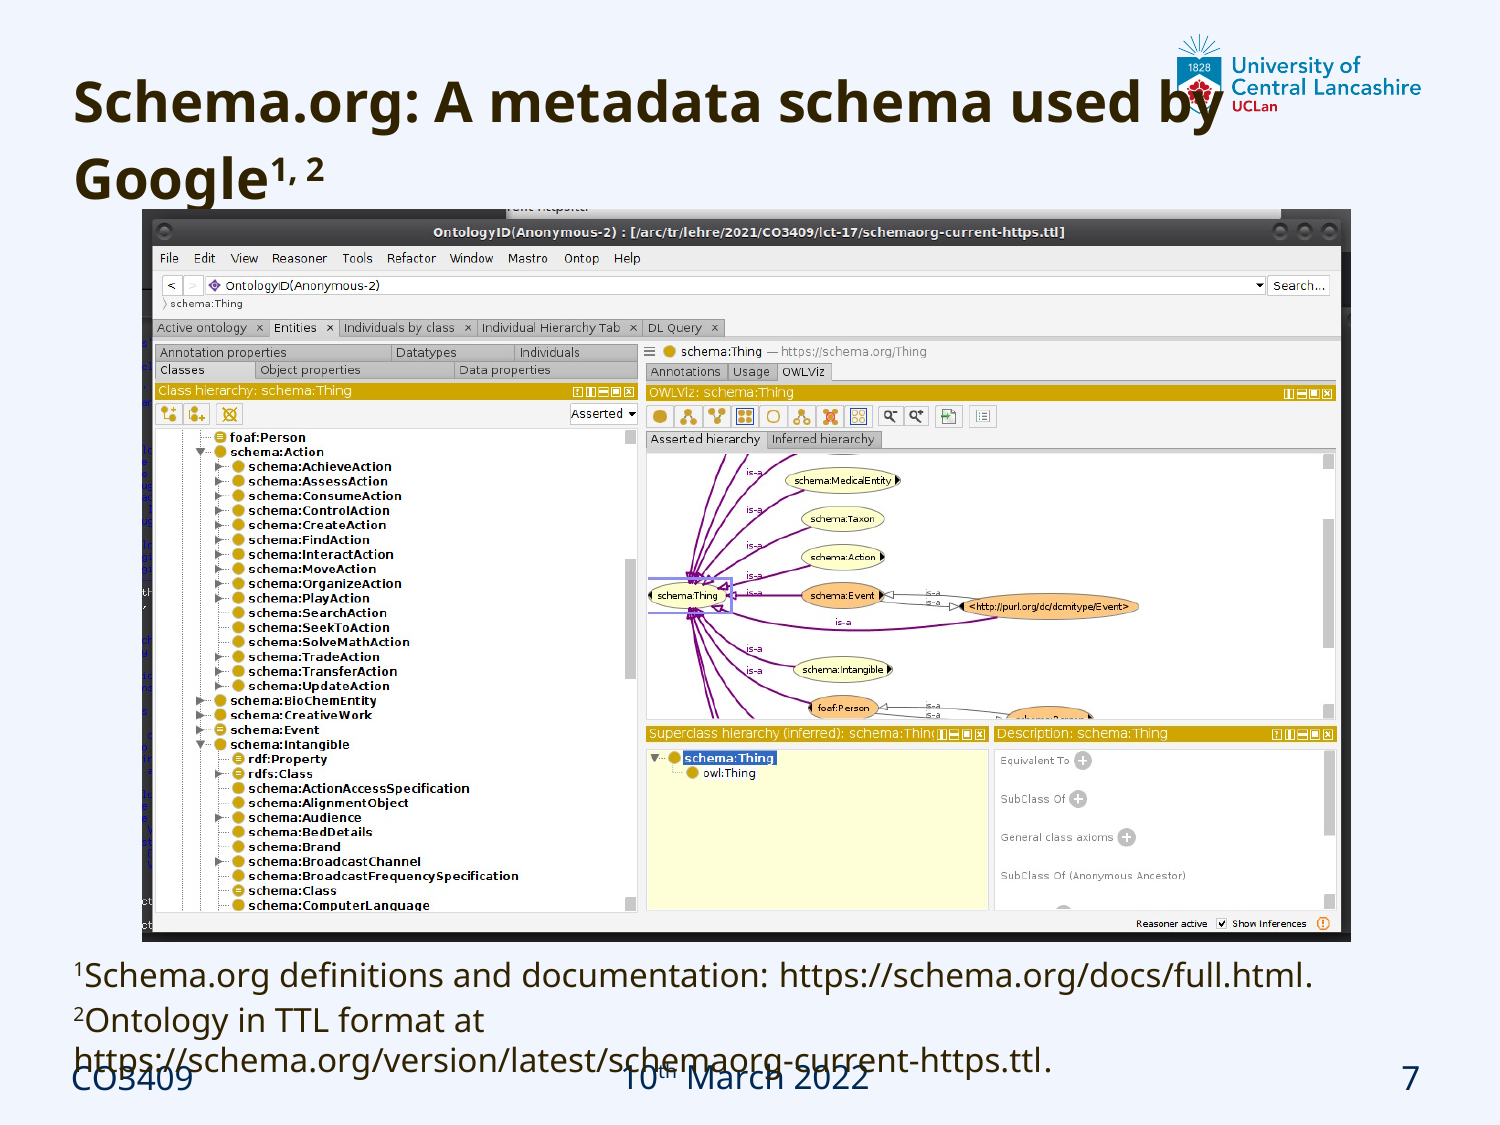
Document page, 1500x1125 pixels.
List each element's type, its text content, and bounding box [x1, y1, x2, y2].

title Schema.org: A metadata schema used by Google1, 2 [58, 93, 1475, 186]
picture [1177, 34, 1421, 93]
text_box 1Schema.org definitions and documentation: https://schema.org/docs/full.html. 2Ontology in TTL format at https://schema.org/version/latest/schemaorg-current-https.ttl. [58, 946, 1441, 1056]
picture [142, 209, 1351, 942]
